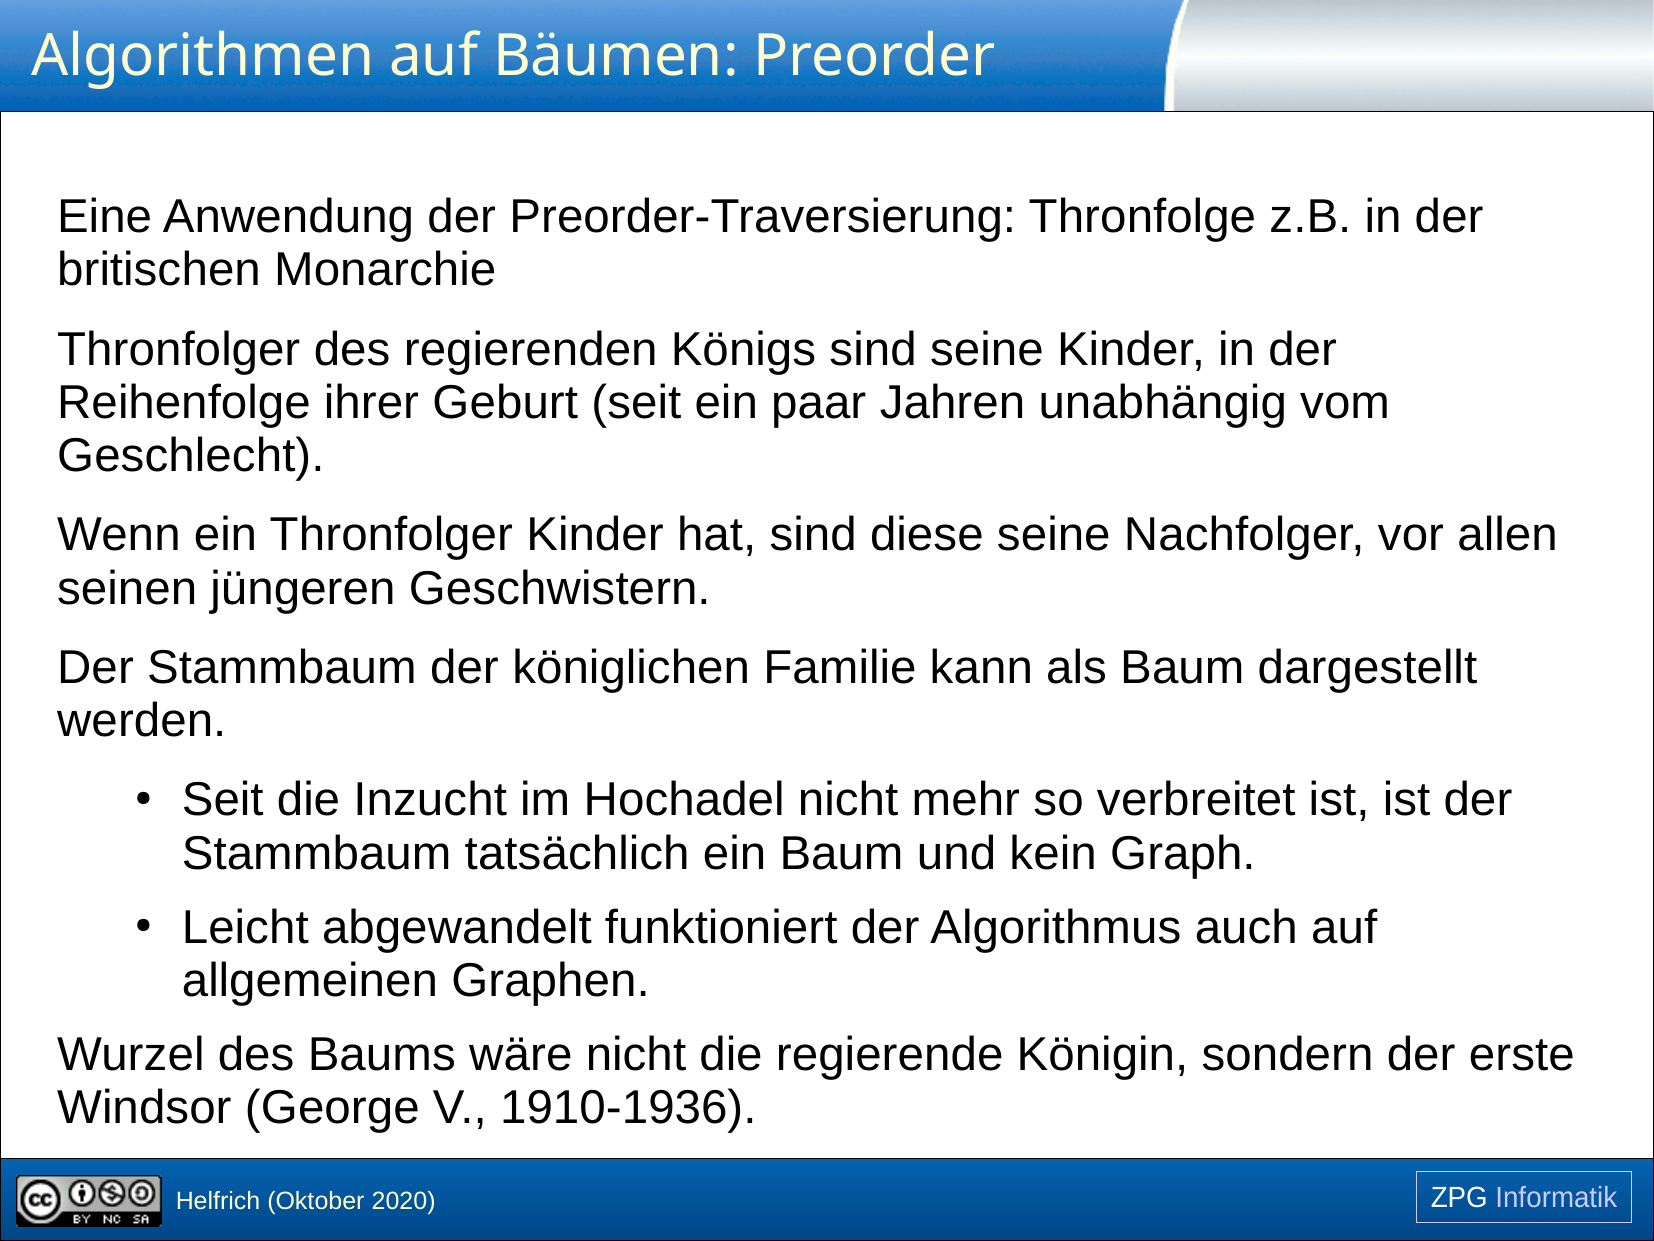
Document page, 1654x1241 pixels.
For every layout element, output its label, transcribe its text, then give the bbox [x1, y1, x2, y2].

picture [16, 1175, 162, 1227]
title Algorithmen auf Bäumen: Preorder [31, 14, 1151, 92]
list Eine Anwendung der Preorder-Traversierung: Thronfolge z.B. in der britischen Monarchie Thronfolger des regierenden Königs sind seine Kinder, in der Reihenfolge ihrer Geburt (seit ein paar Jahren unabhängig vom Geschlecht). Wenn ein Thronfolger Kinder hat, sind diese seine Nachfolger, vor allen seinen jüngeren Geschwistern. Der Stammbaum der königlichen Familie kann als Baum dargestellt werden. Seit die Inzucht im Hochadel nicht mehr so verbreitet ist, ist der Stammbaum tatsächlich ein Baum und kein Graph. Leicht abgewandelt funktioniert der Algorithmus auch auf allgemeinen Graphen. Wurzel des Baums wäre nicht die regierende Königin, sondern der erste Windsor (George V., 1910-1936). [57, 189, 1605, 1146]
picture [0, 0, 1654, 111]
